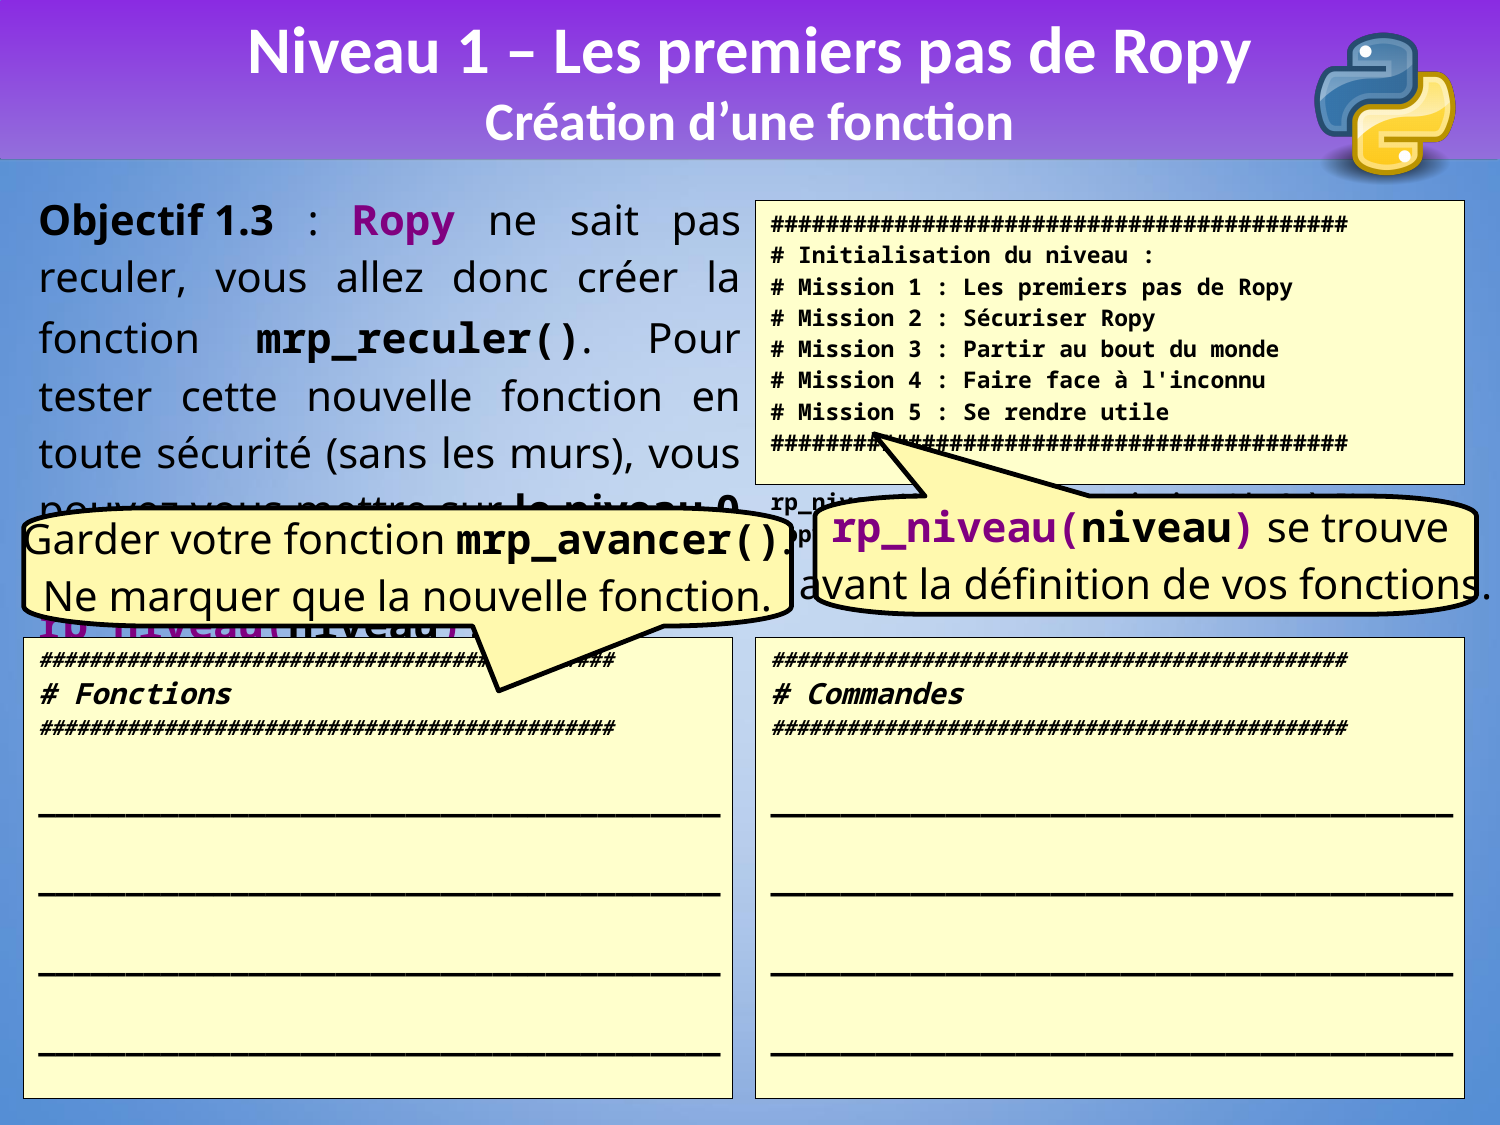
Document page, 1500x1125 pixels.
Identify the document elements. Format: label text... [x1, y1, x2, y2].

text_box Garder votre fonction mrp_avancer(). Ne marquer que la nouvelle fonction. [23, 507, 792, 691]
text_box ############################################## # Commandes ############################################## _______________________________________ _______________________________________ _______________________________________ _______________________________________ _______________________________________ _______________________________________ [755, 637, 1465, 1099]
text_box Niveau 1 – Les premiers pas de Ropy Création d’une fonction [0, 0, 1500, 159]
text_box ############################################## # Fonctions ############################################## _______________________________________ _______________________________________ _______________________________________ _______________________________________ _______________________________________ _______________________________________ [23, 637, 733, 1099]
picture [0, 29, 1500, 1125]
text_box ########################################## # Initialisation du niveau : # Mission 1 : Les premiers pas de Ropy # Mission 2 : Sécuriser Ropy # Mission 3 : Partir au bout du monde # Mission 4 : Faire face à l'inconnu # Mission 5 : Se rendre utile ########################################## rp_niveau(0) # Saisir la mission (de 0 à 5) ropy_init.main() # Initialisation de la scène 3D [755, 200, 1465, 485]
text_box Objectif 1.3 : Ropy ne sait pas reculer, vous allez donc créer la fonction mrp_reculer(). Pour tester cette nouvelle fonction en toute sécurité (sans les murs), vous pouvez vous mettre sur le niveau 0 avec la fonction rp_niveau(niveau). [23, 183, 756, 495]
text_box rp_niveau(niveau) se trouve avant la définition de vos fonctions. [815, 433, 1477, 615]
